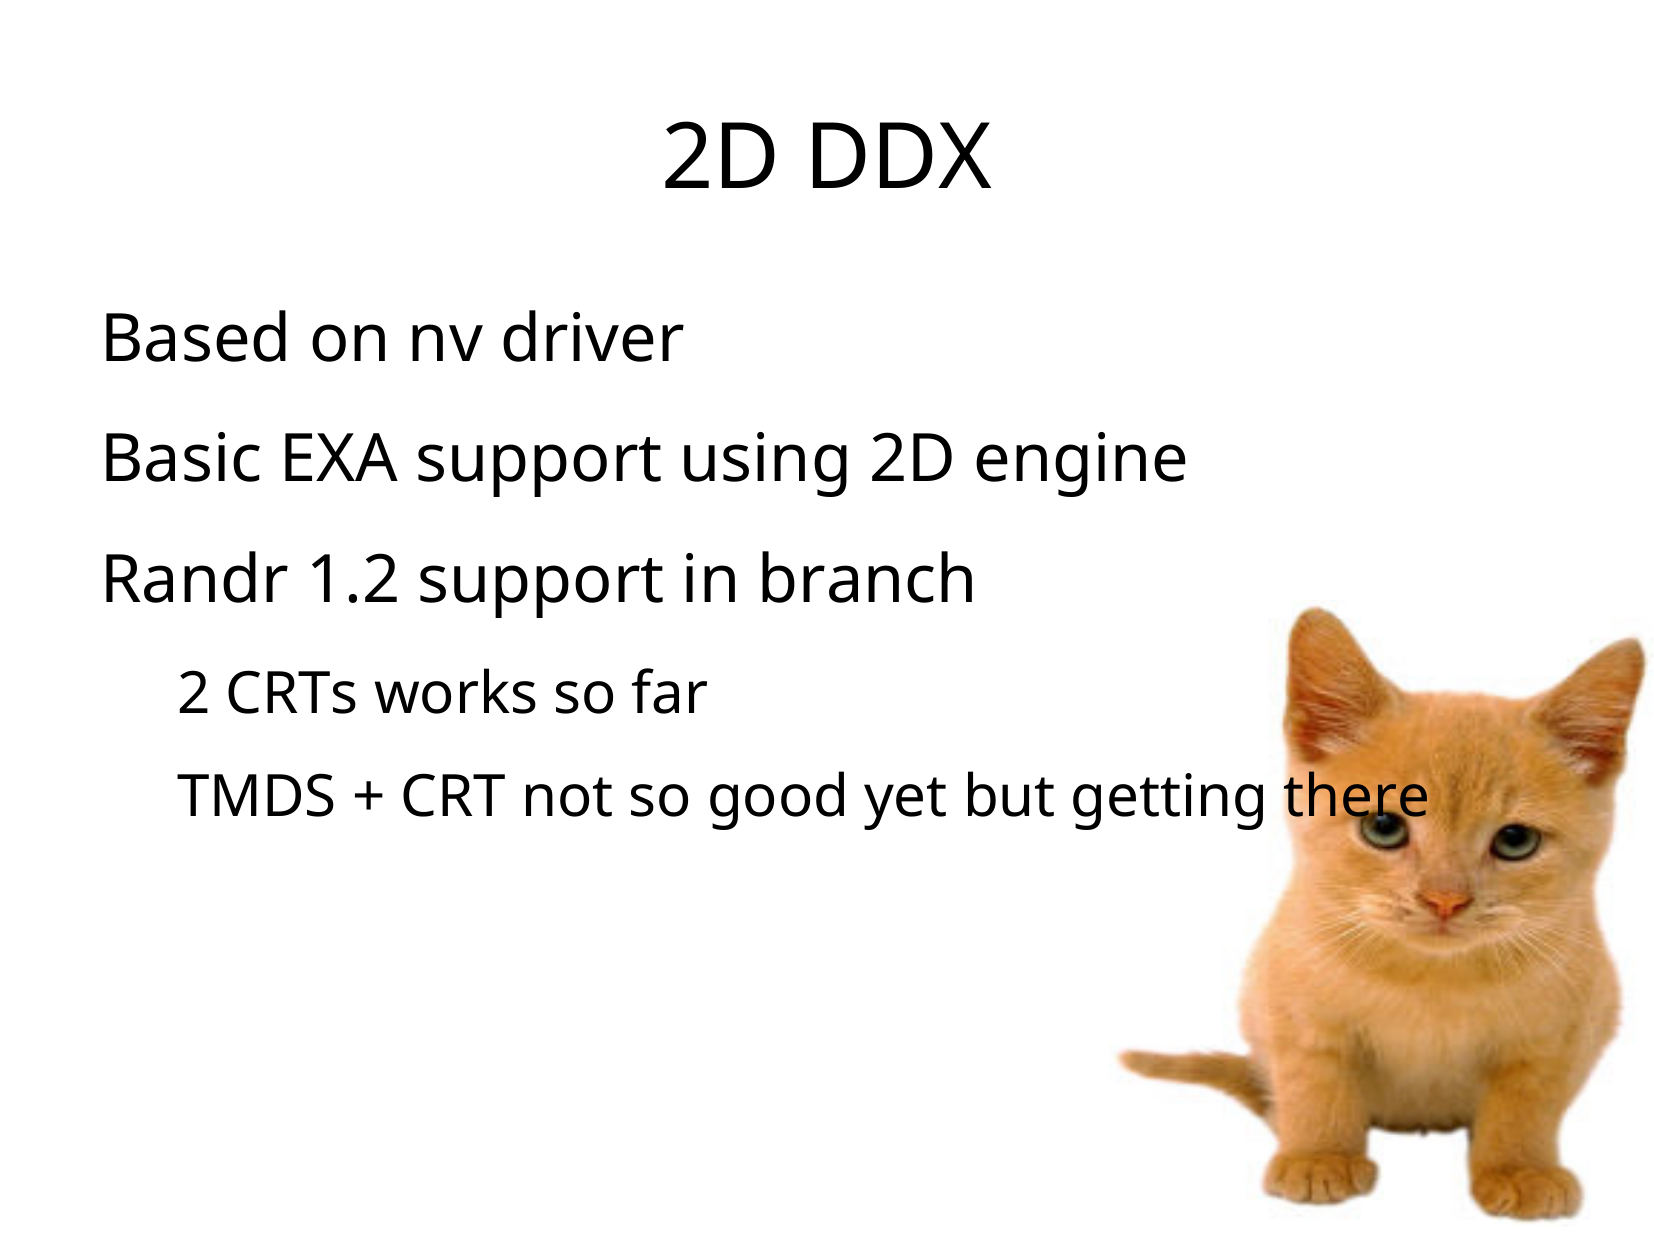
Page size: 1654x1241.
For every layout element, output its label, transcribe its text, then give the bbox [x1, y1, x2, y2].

title 2D DDX [82, 49, 1571, 257]
picture [1109, 600, 1654, 1227]
list Based on nv driver Basic EXA support using 2D engine Randr 1.2 support in branch 2 CRTs works so far TMDS + CRT not so good yet but getting there [82, 290, 1571, 1109]
